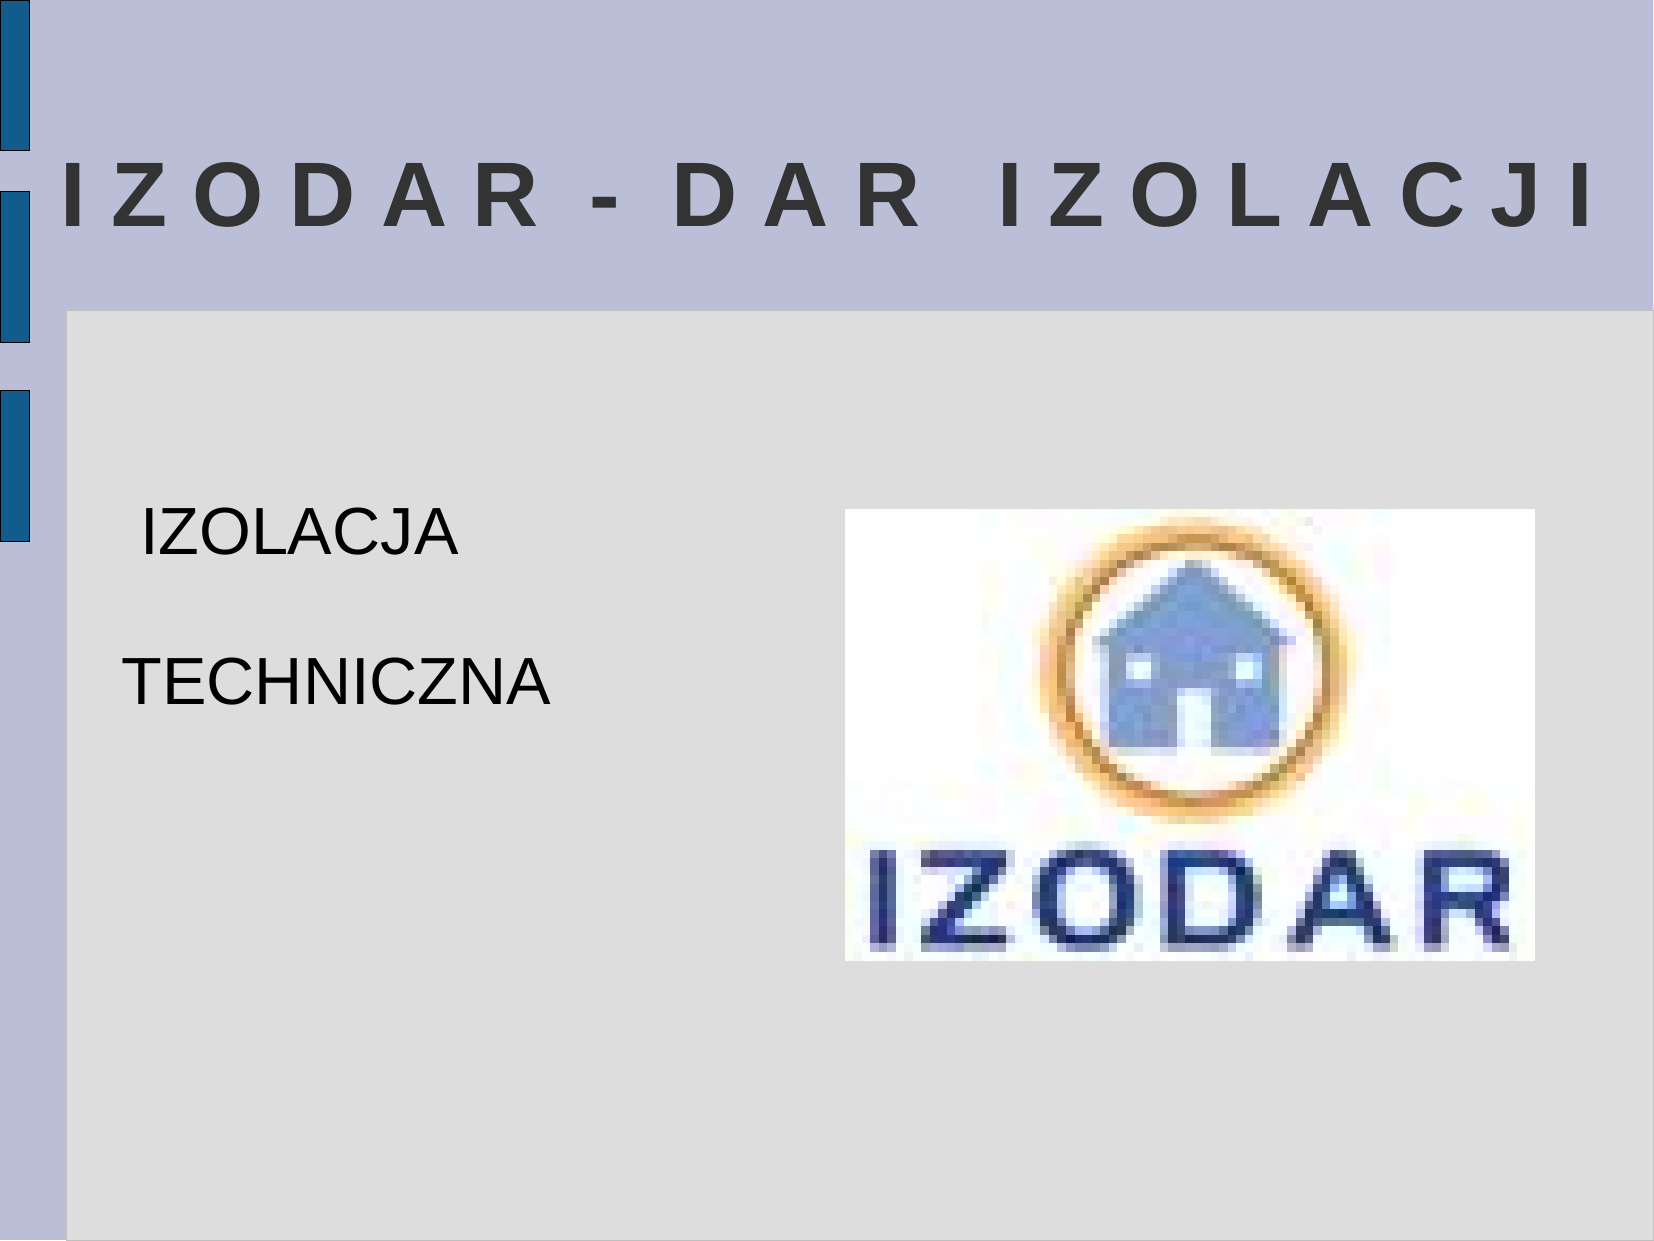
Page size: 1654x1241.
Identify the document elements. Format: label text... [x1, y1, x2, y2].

picture [845, 509, 1535, 961]
list IZOLACJA TECHNICZNA [121, 344, 811, 1127]
title I Z O D A R - D A R I Z O L A C J I [60, 91, 1595, 299]
